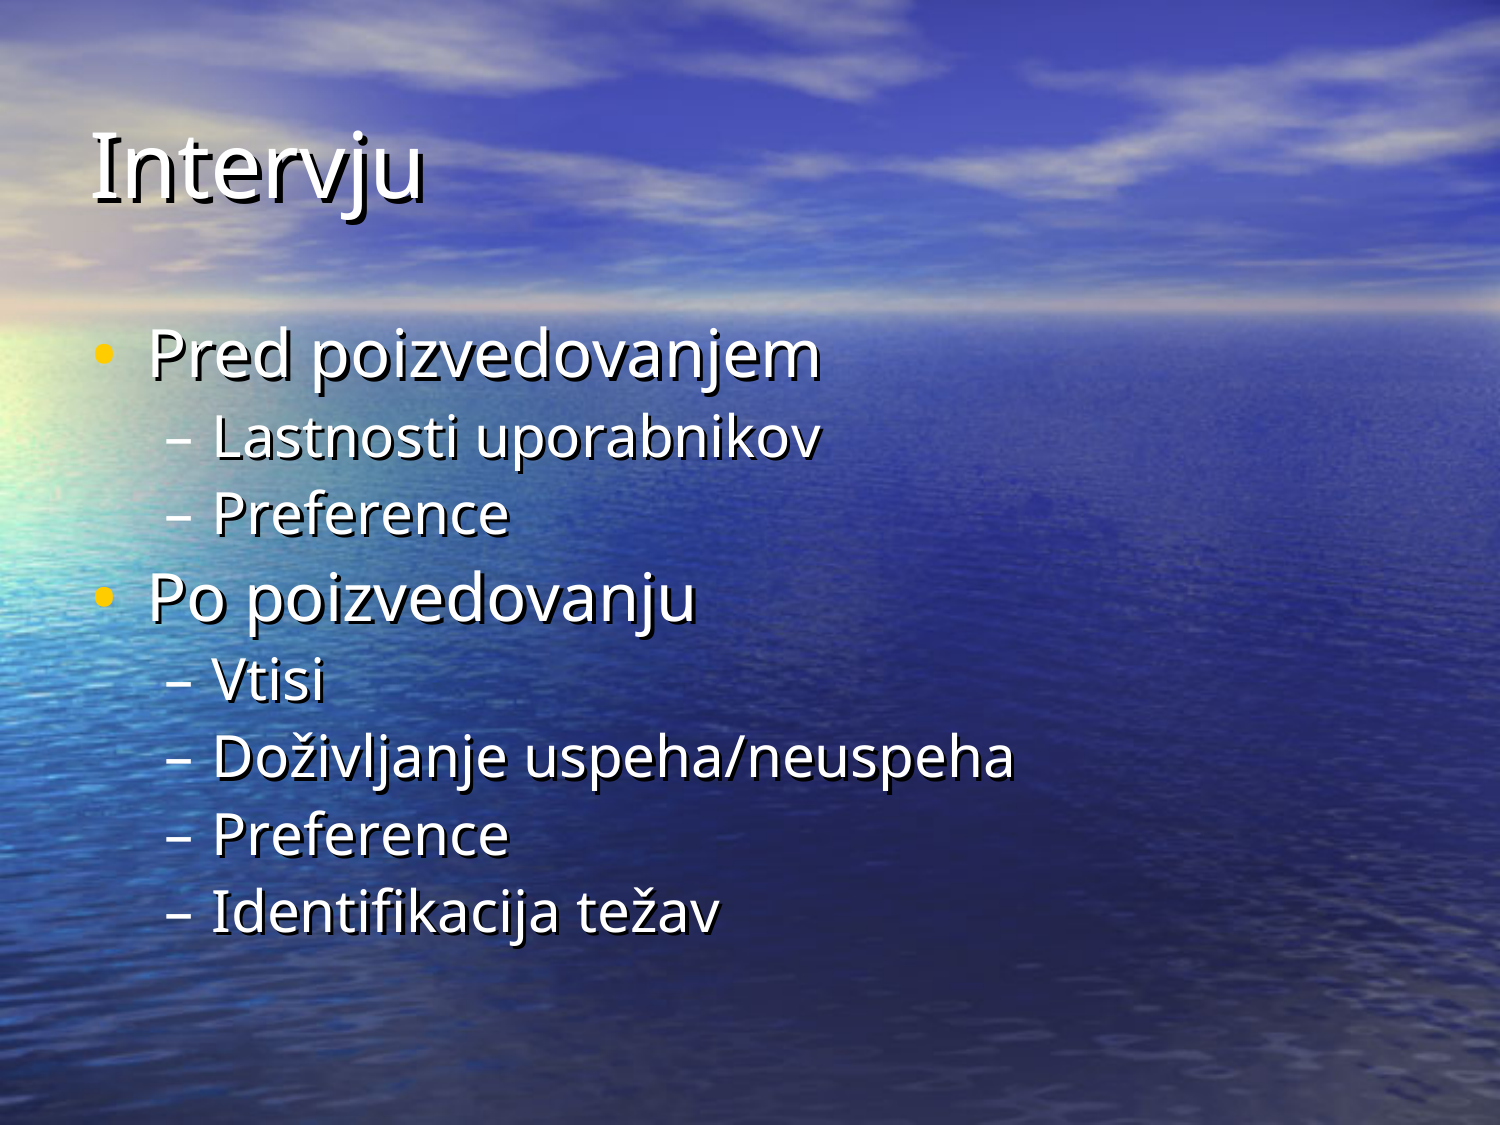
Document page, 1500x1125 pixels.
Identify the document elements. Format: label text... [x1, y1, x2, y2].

title Intervju [75, 47, 1426, 276]
picture [0, 0, 1500, 1125]
list Pred poizvedovanjem Lastnosti uporabnikov Preference Po poizvedovanju Vtisi Doživljanje uspeha/neuspeha Preference Identifikacija težav [75, 312, 1426, 988]
